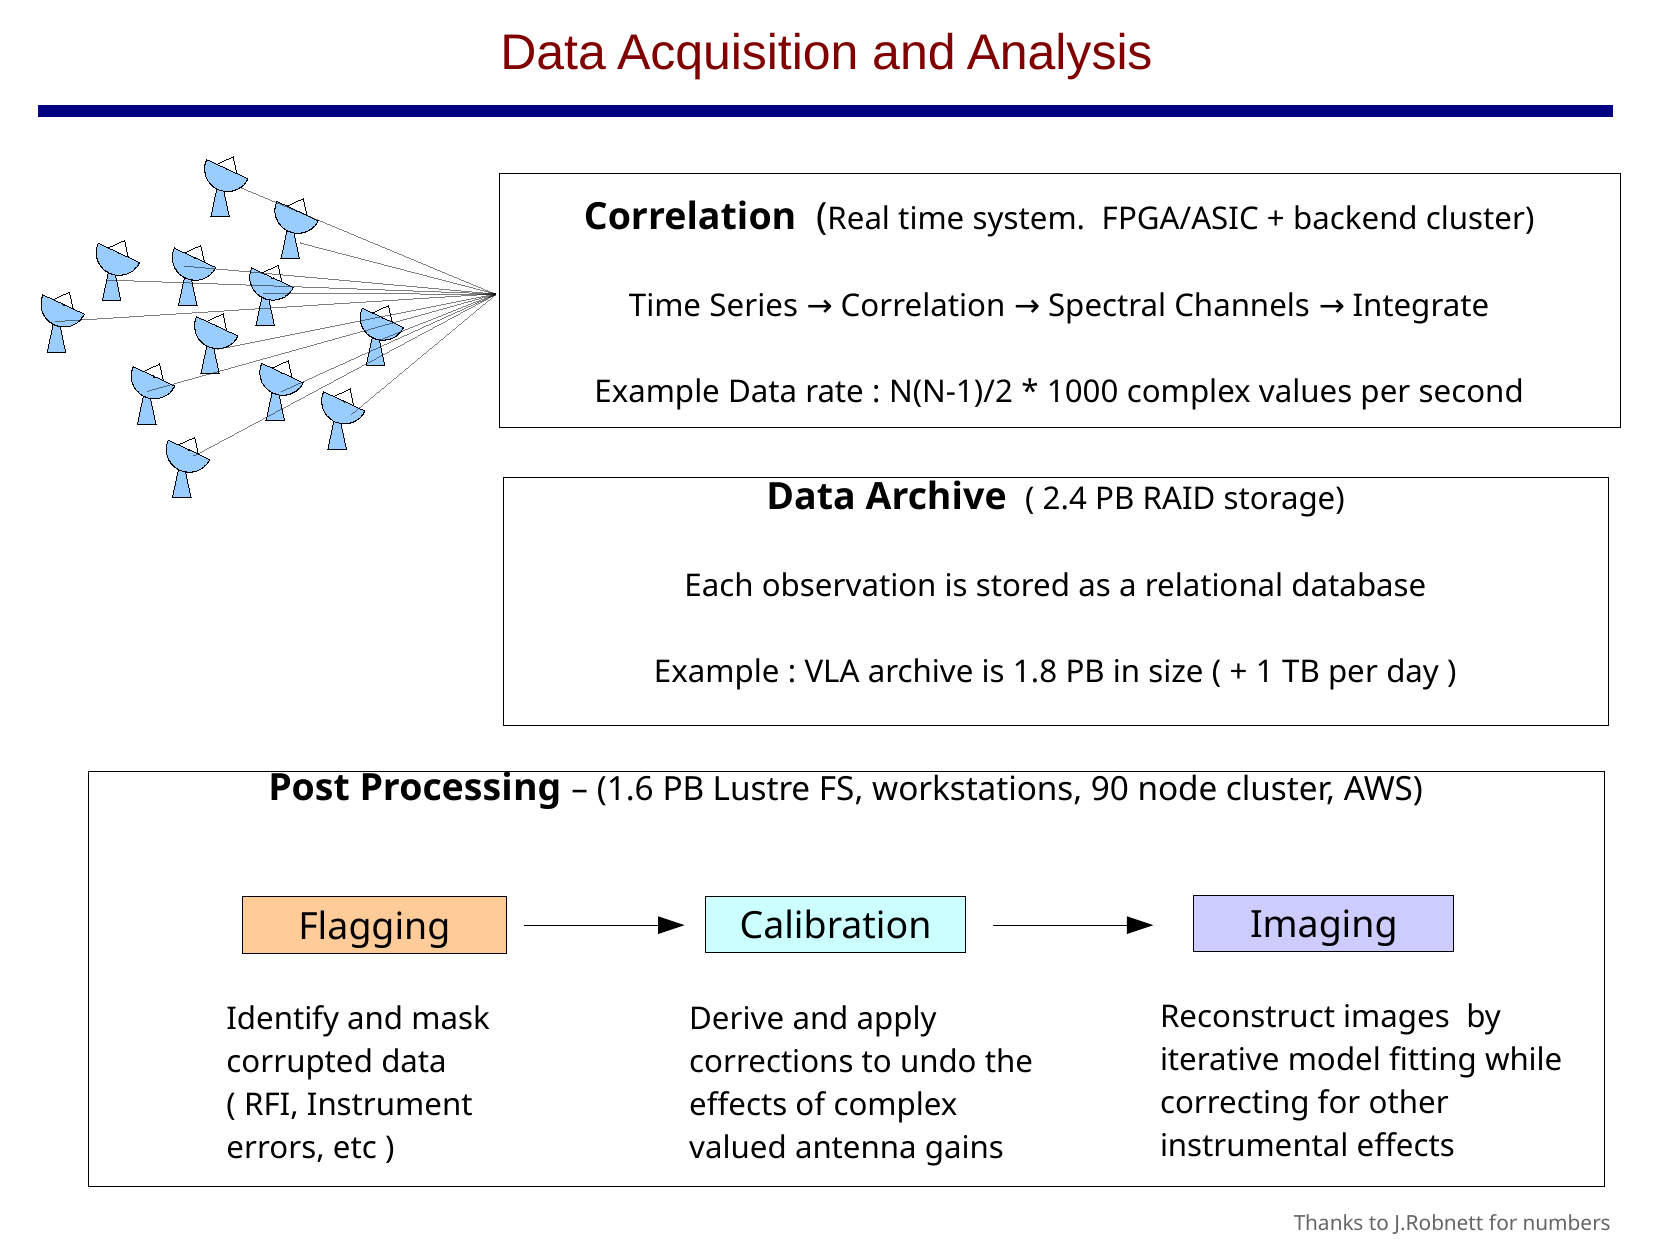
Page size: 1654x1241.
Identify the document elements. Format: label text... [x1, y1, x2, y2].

text_box Identify and mask corrupted data ( RFI, Instrument errors, etc ) [211, 988, 576, 1149]
text_box Thanks to J.Robnett for numbers [1278, 1200, 1653, 1241]
text_box Data Archive ( 2.4 PB RAID storage) Each observation is stored as a relational database Example : VLA archive is 1.8 PB in size ( + 1 TB per day ) [503, 477, 1609, 726]
text_box Post Processing – (1.6 PB Lustre FS, workstations, 90 node cluster, AWS) [88, 771, 1605, 1187]
text_box [360, 308, 404, 366]
text_box [249, 267, 294, 326]
title Data Acquisition and Analysis [82, 15, 1571, 89]
text_box [274, 201, 319, 259]
text_box [194, 316, 238, 374]
text_box [321, 391, 365, 450]
text_box [41, 294, 85, 353]
text_box Reconstruct images by iterative model fitting while correcting for other instrumental effects [1145, 986, 1588, 1184]
text_box [131, 366, 175, 425]
text_box [166, 440, 210, 498]
text_box Derive and apply corrections to undo the effects of complex valued antenna gains [674, 988, 1068, 1172]
text_box [172, 247, 216, 306]
text_box Correlation (Real time system. FPGA/ASIC + backend cluster) Time Series → Correlation → Spectral Channels → Integrate Example Data rate : N(N-1)/2 * 1000 complex values per second [499, 173, 1621, 428]
text_box [96, 243, 140, 301]
text_box [259, 363, 304, 421]
text_box [204, 159, 248, 217]
